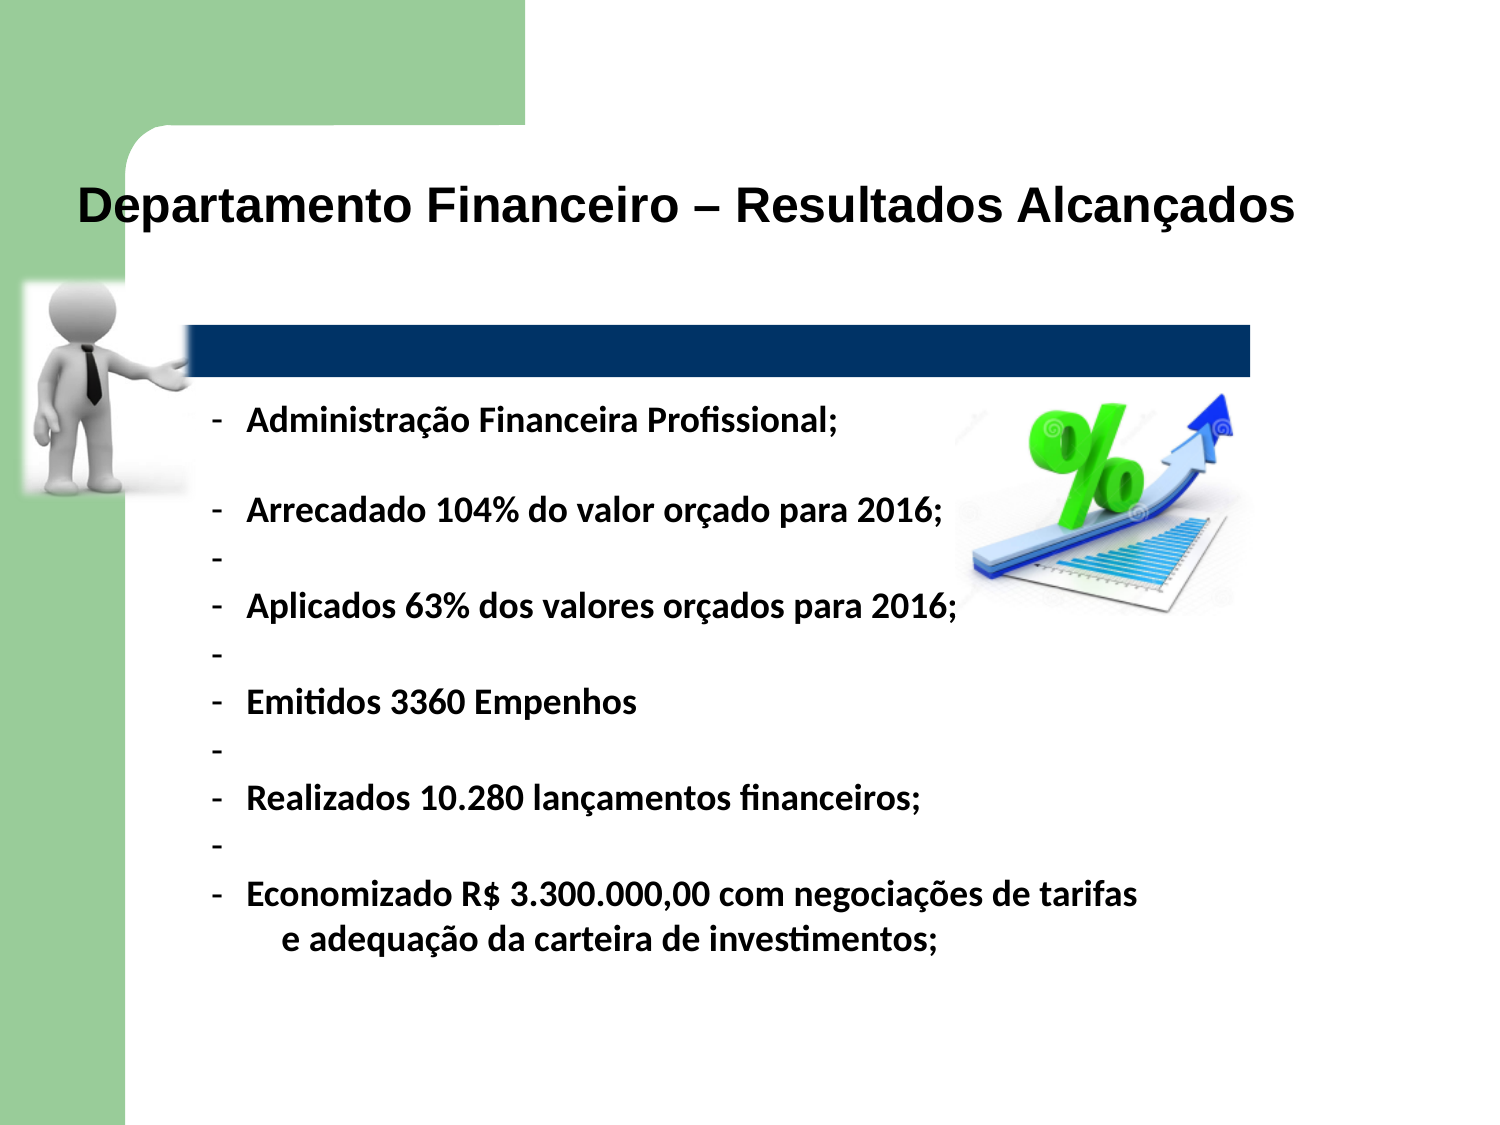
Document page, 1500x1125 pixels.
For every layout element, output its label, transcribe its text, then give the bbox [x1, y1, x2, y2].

text_box Administração Financeira Profissional; Arrecadado 104% do valor orçado para 2016; Aplicados 63% dos valores orçados para 2016; Emitidos 3360 Empenhos Realizados 10.280 lançamentos financeiros; Economizado R$ 3.300.000,00 com negociações de tarifas e adequação da carteira de investimentos; [196, 387, 1170, 967]
picture [955, 387, 1255, 616]
text_box Departamento Financeiro – Resultados Alcançados [62, 171, 1482, 242]
picture [13, 271, 197, 504]
